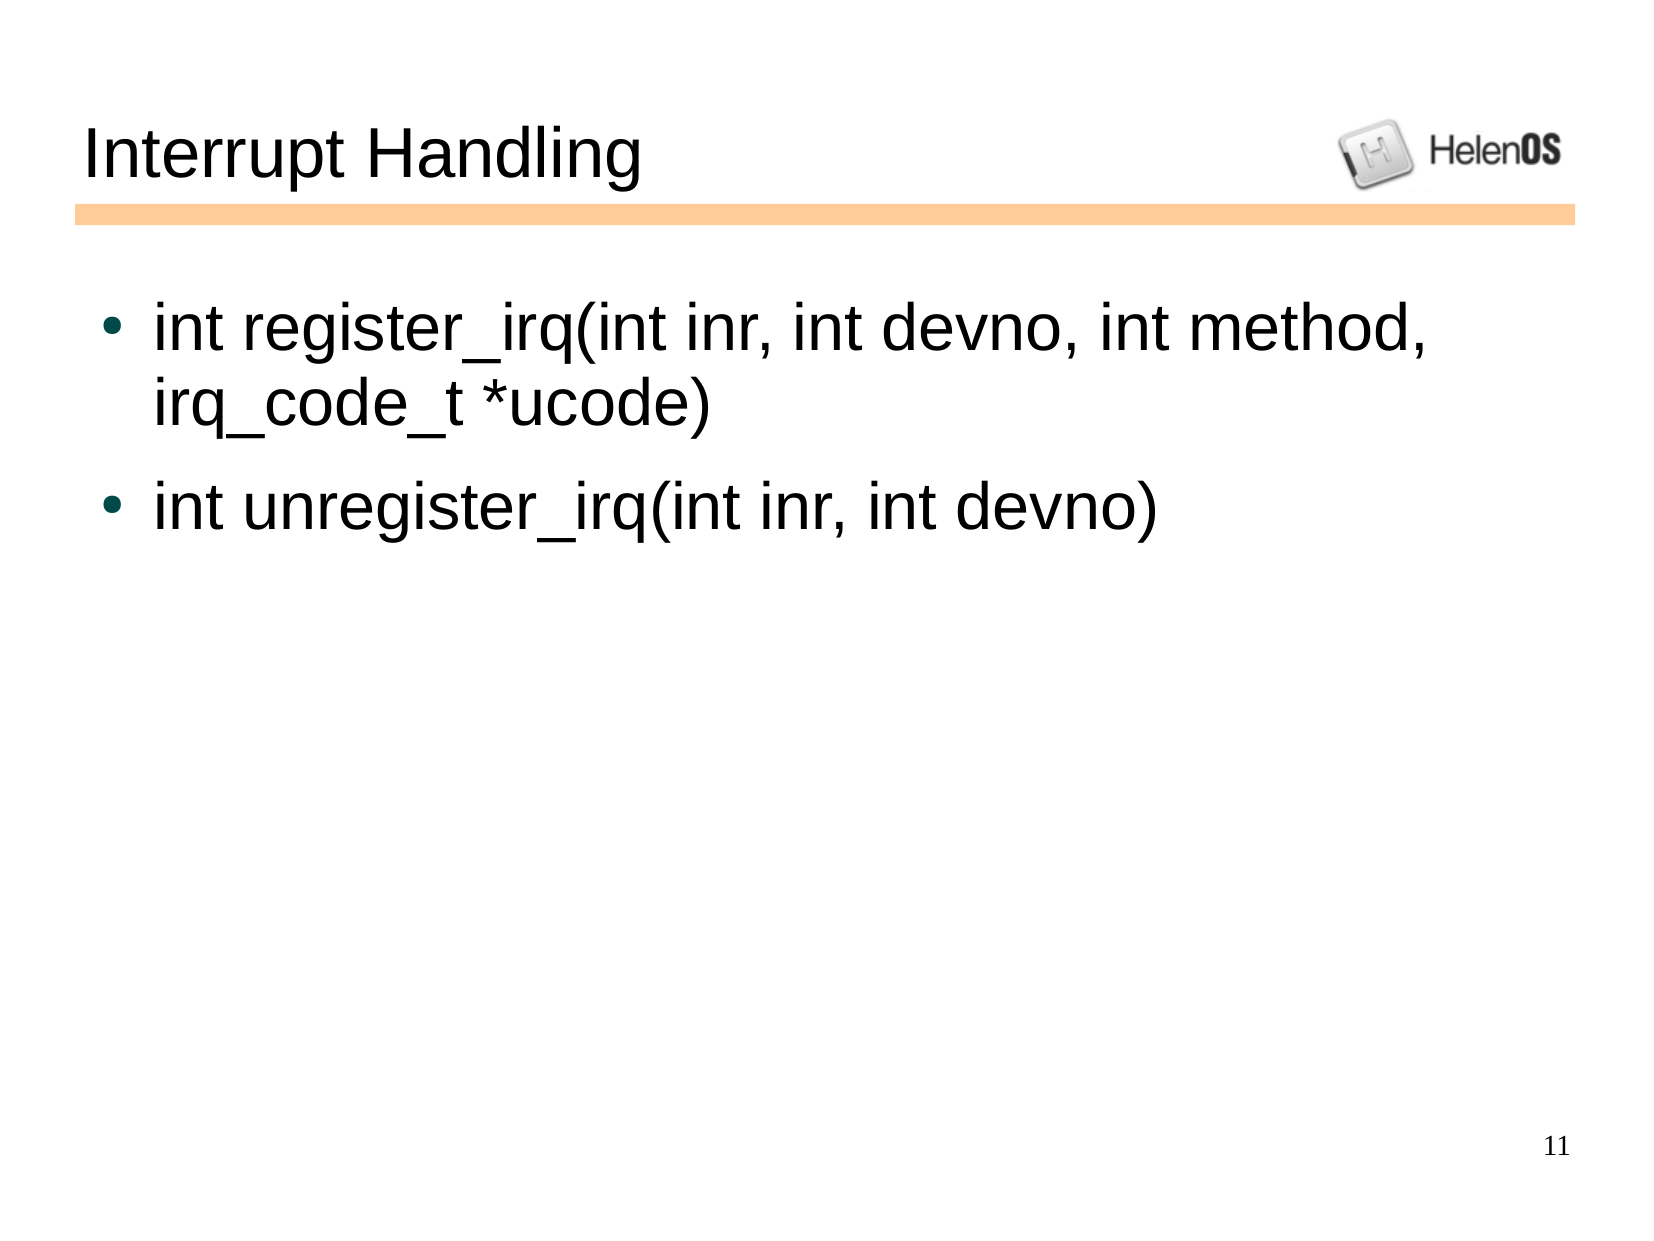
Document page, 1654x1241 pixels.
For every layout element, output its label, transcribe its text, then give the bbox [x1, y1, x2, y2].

list int register_irq(int inr, int devno, int method, irq_code_t *ucode) int unregister_irq(int inr, int devno) [82, 290, 1571, 1109]
title Interrupt Handling [82, 49, 1571, 257]
